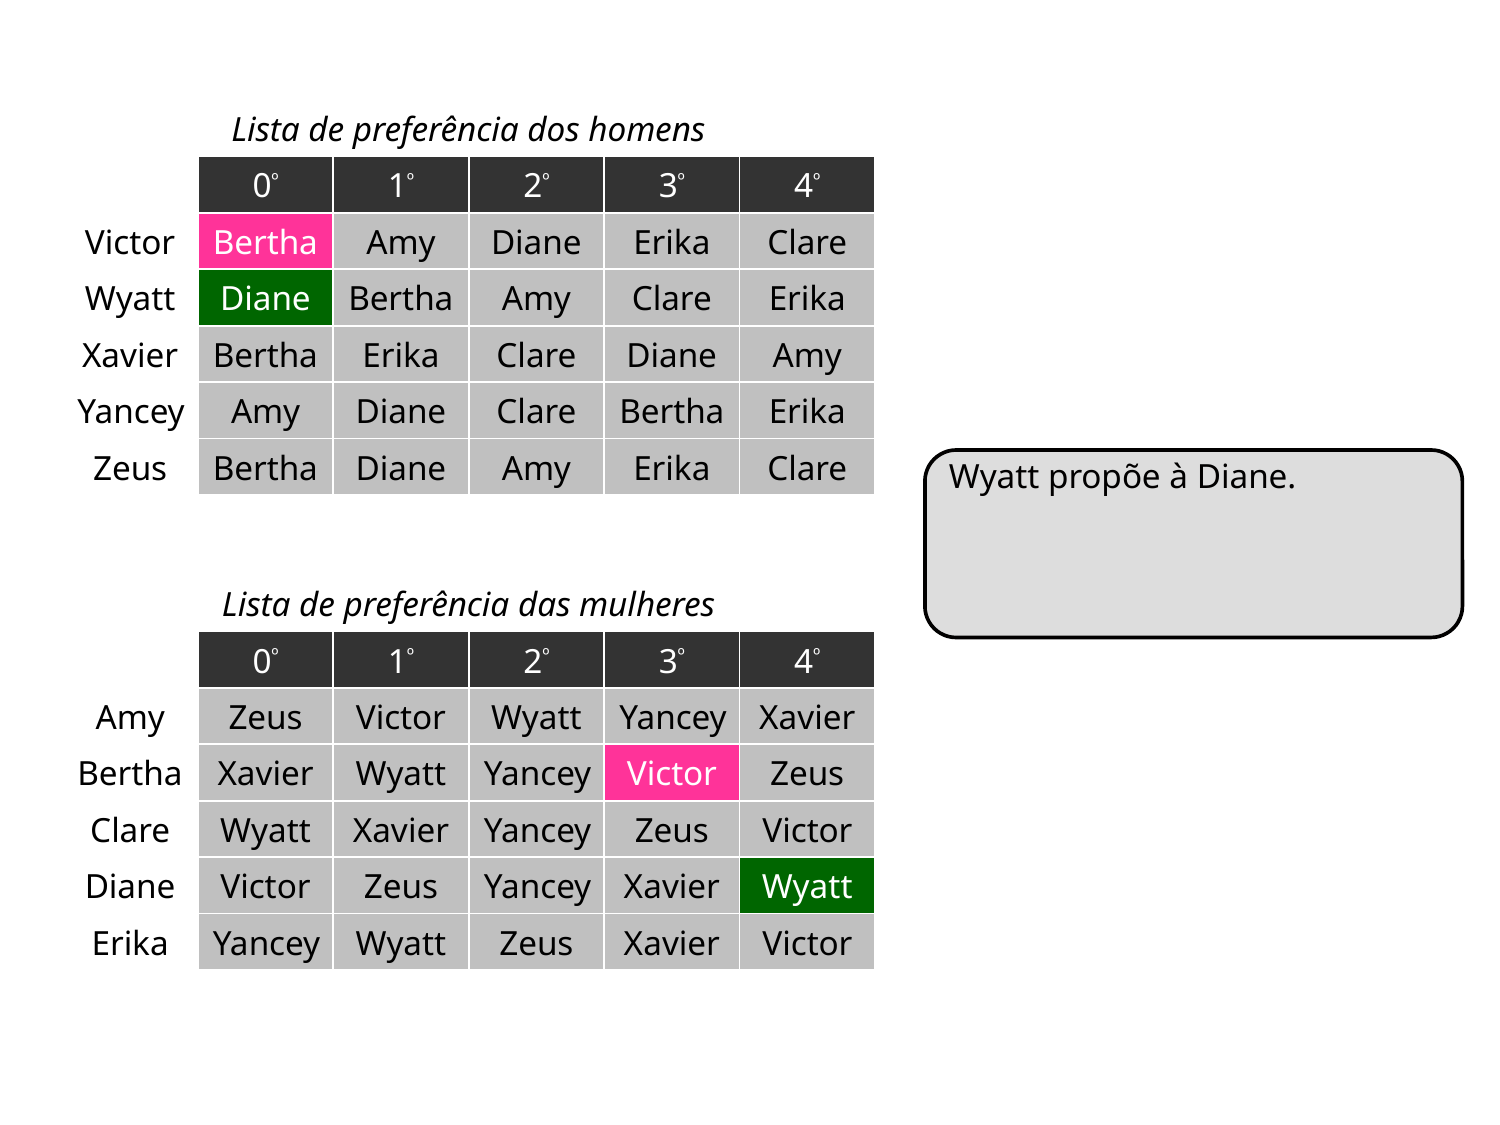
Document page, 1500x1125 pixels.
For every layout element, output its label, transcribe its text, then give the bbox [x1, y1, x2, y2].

text_box Victor [604, 744, 740, 801]
text_box Bertha [197, 212, 334, 269]
text_box Diane [197, 269, 334, 326]
text_box Wyatt [739, 857, 875, 914]
text_box Wyatt propõe à Diane. [924, 450, 1463, 638]
